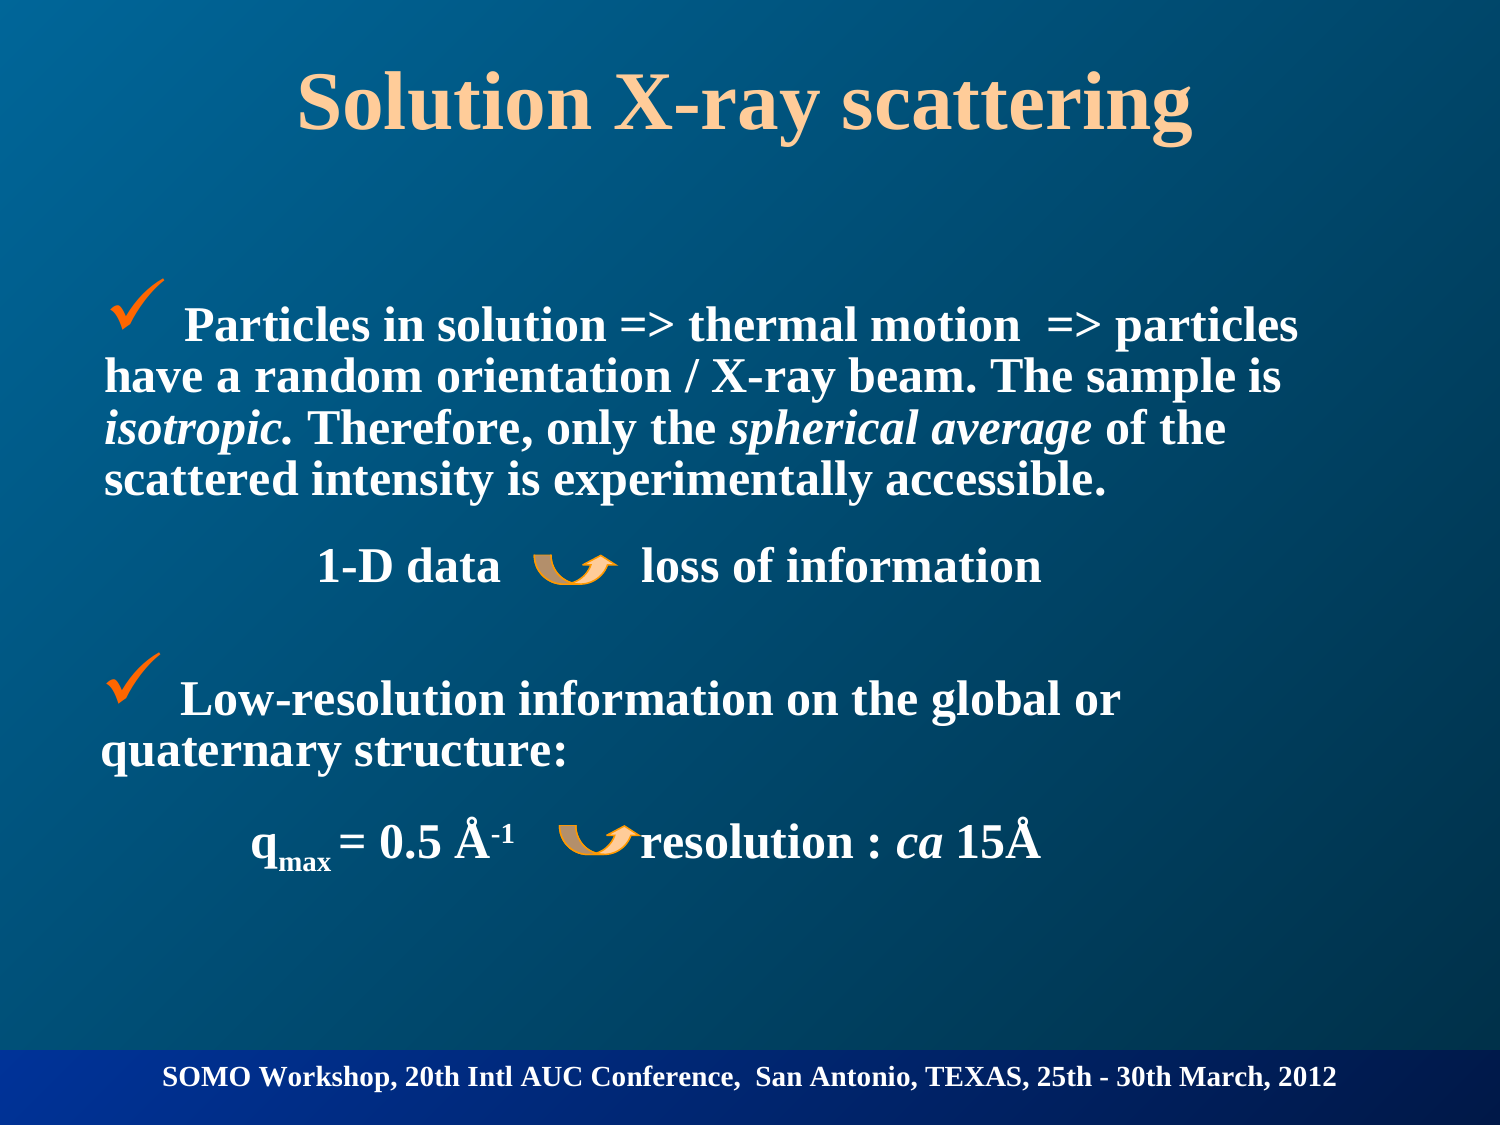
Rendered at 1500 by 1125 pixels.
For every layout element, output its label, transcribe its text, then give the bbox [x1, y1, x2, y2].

text_box [559, 825, 639, 855]
text_box Low-resolution information on the global or quaternary structure: qmax = 0.5 Å-1 resolution : ca 15Å [85, 666, 1272, 930]
text_box Particles in solution => thermal motion => particles have a random orientation / X-ray beam. The sample is isotropic. Therefore, only the spherical average of the scattered intensity is experimentally accessible. 1-D data loss of information [89, 292, 1394, 601]
text_box Solution X-ray scattering [285, 56, 1205, 152]
text_box SOMO Workshop, 20th Intl AUC Conference, San Antonio, TEXAS, 25th - 30th March, 2012 [0, 1050, 1500, 1125]
text_box [534, 555, 616, 585]
